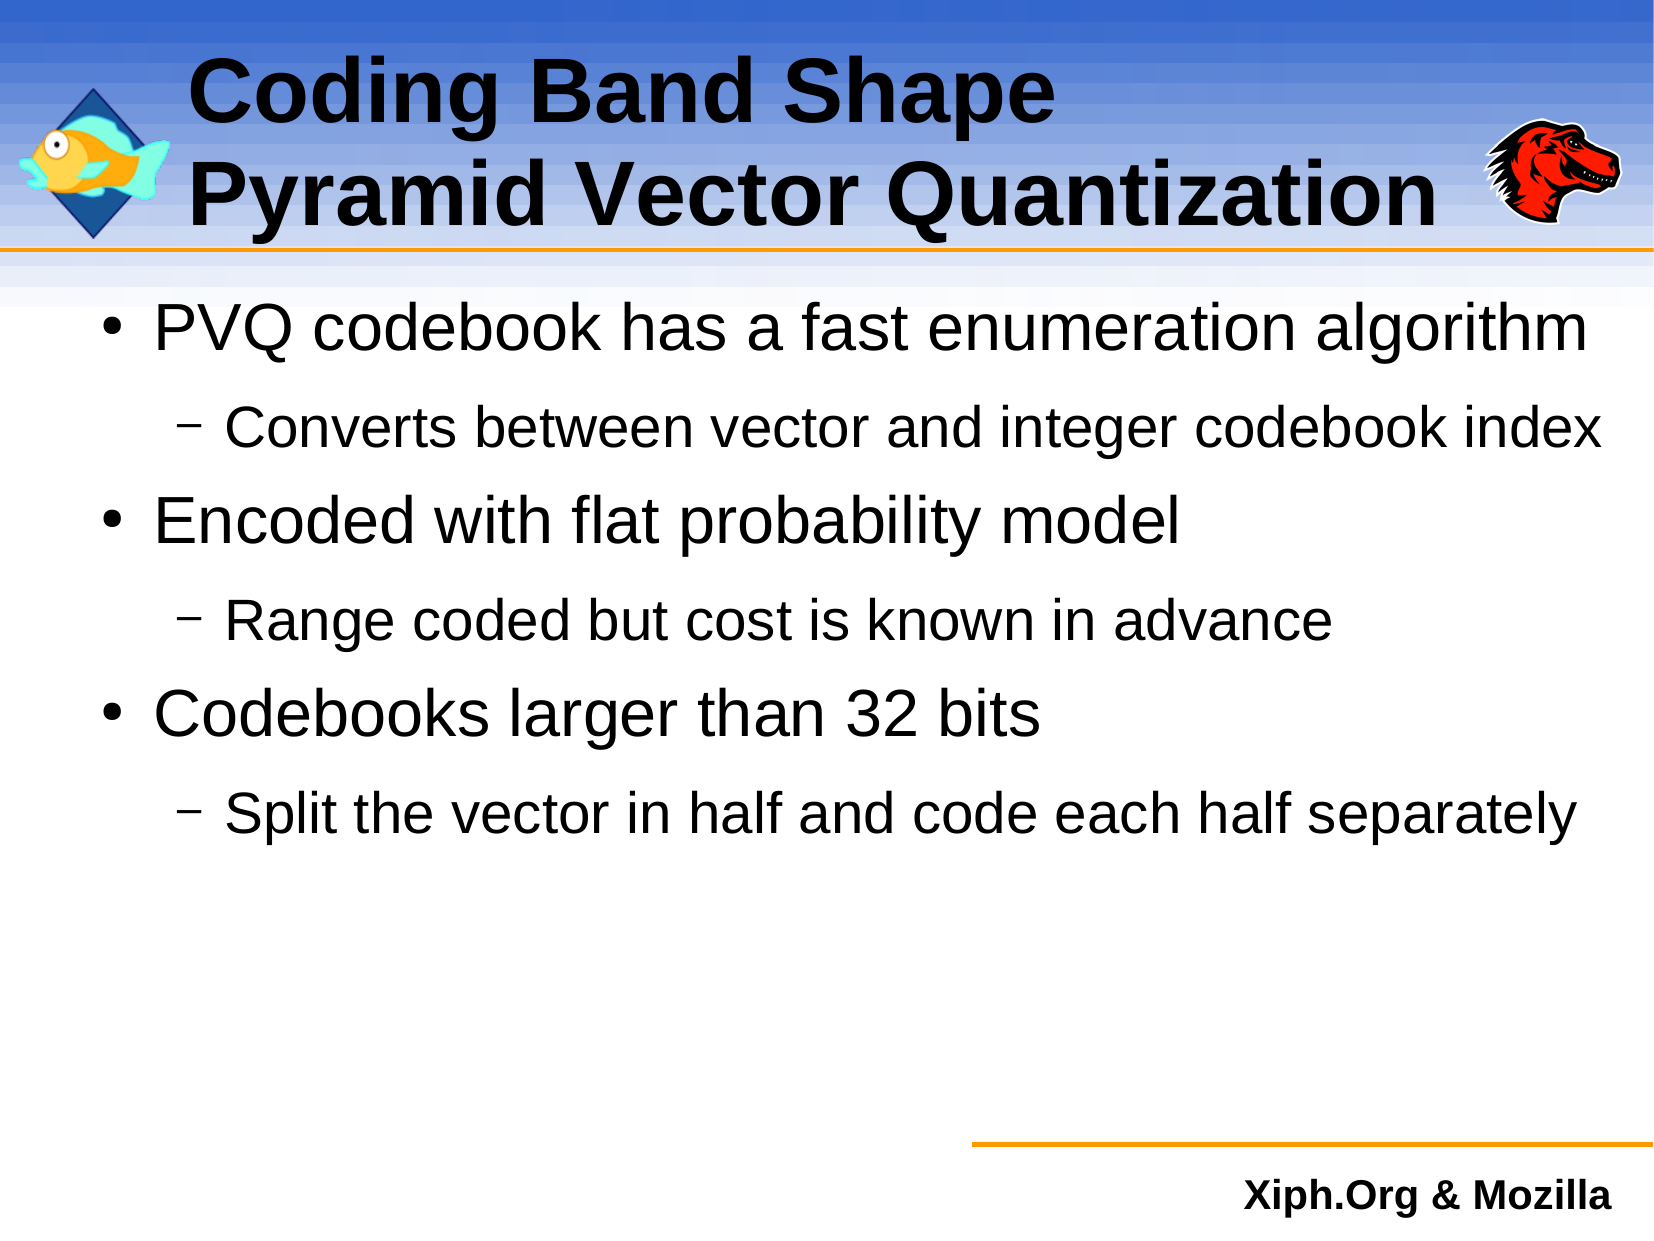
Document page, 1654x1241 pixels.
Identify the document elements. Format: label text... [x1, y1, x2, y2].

picture [0, 0, 1654, 248]
picture [0, 252, 1654, 1241]
title Coding Band Shape Pyramid Vector Quantization [187, 39, 1571, 245]
list PVQ codebook has a fast enumeration algorithm Converts between vector and integer codebook index Encoded with flat probability model Range coded but cost is known in advance Codebooks larger than 32 bits Split the vector in half and code each half separately [82, 290, 1613, 1094]
